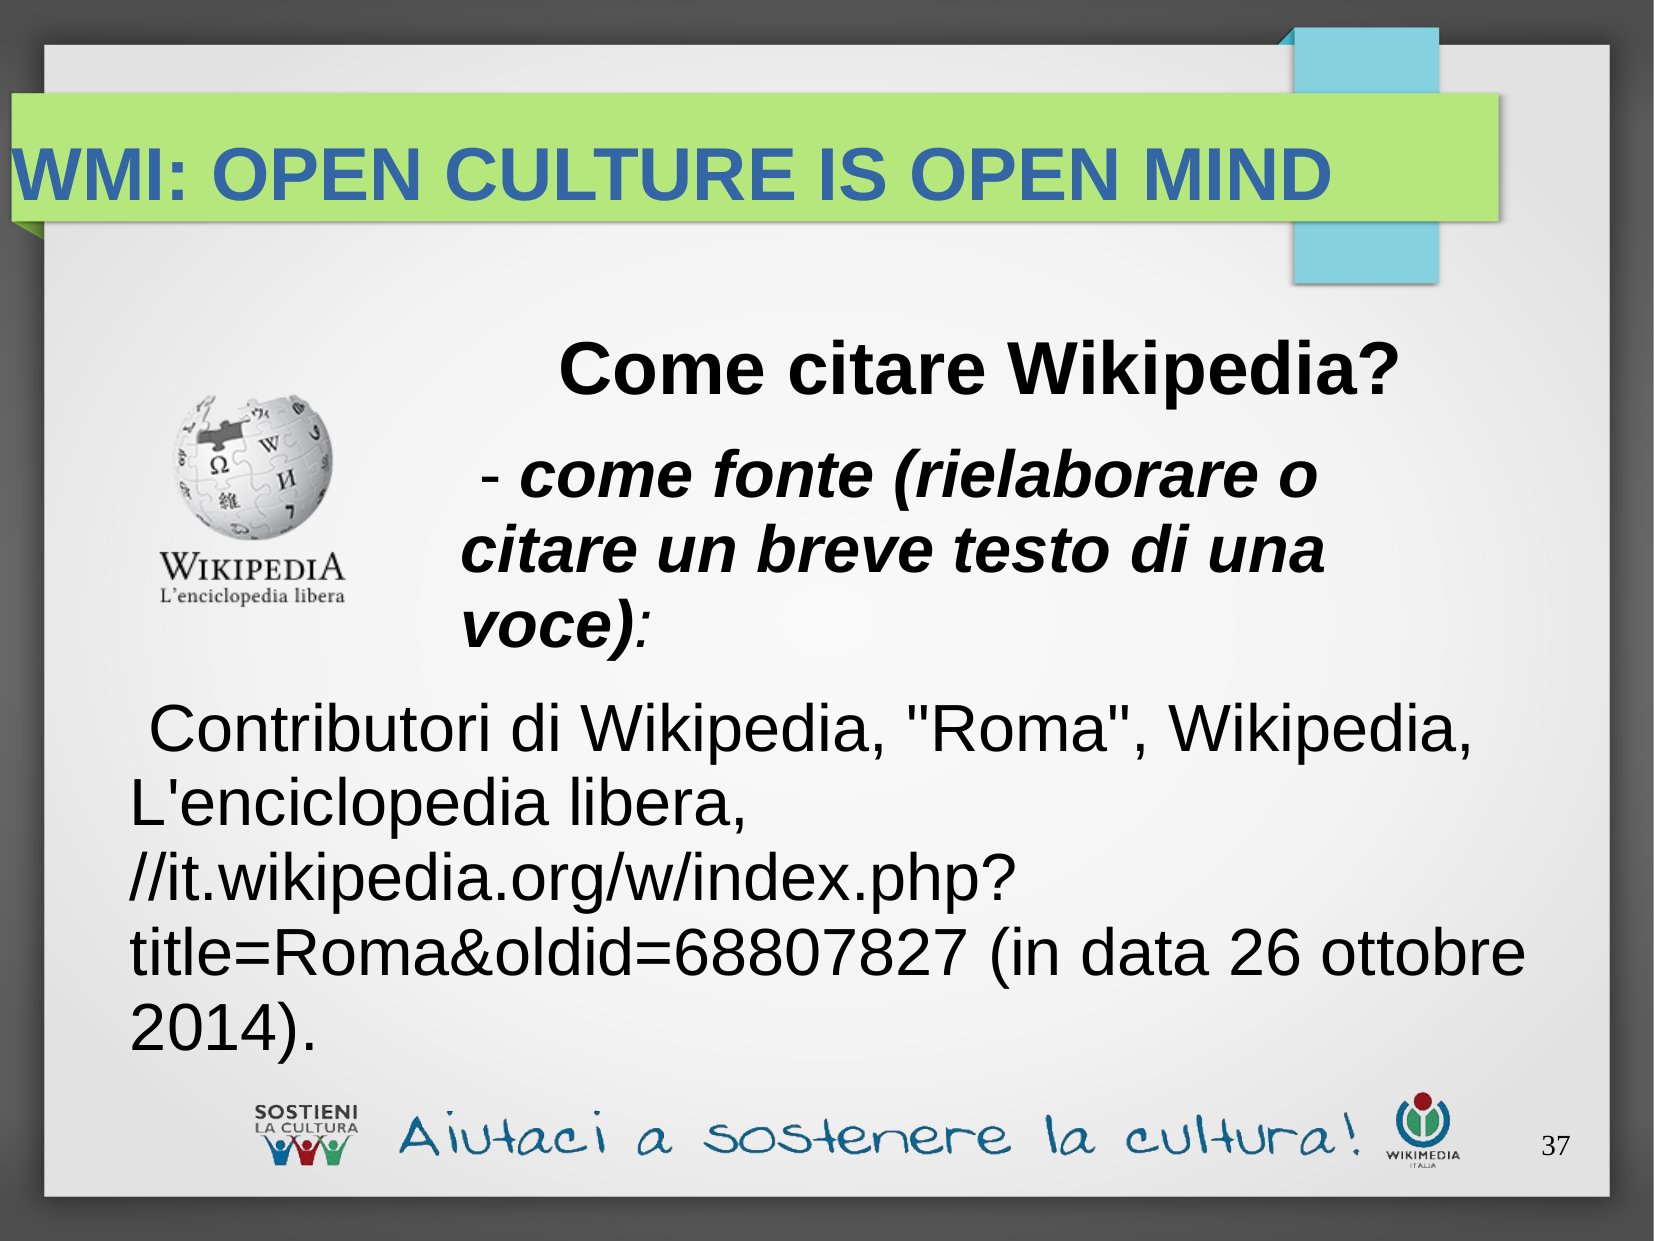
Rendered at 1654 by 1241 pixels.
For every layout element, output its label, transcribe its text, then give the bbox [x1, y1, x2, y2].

text_box Come citare Wikipedia? [543, 318, 1607, 473]
text_box - come fonte (rielaborare o citare un breve testo di una voce): [425, 437, 1489, 662]
picture [0, 0, 1654, 1241]
title WMI: OPEN CULTURE IS OPEN MIND [11, 17, 1642, 249]
text_box Contributori di Wikipedia, "Roma", Wikipedia, L'enciclopedia libera, //it.wikipedia.org/w/index.php?title=Roma&oldid=68807827 (in data 26 ottobre 2014). [94, 632, 1560, 1123]
